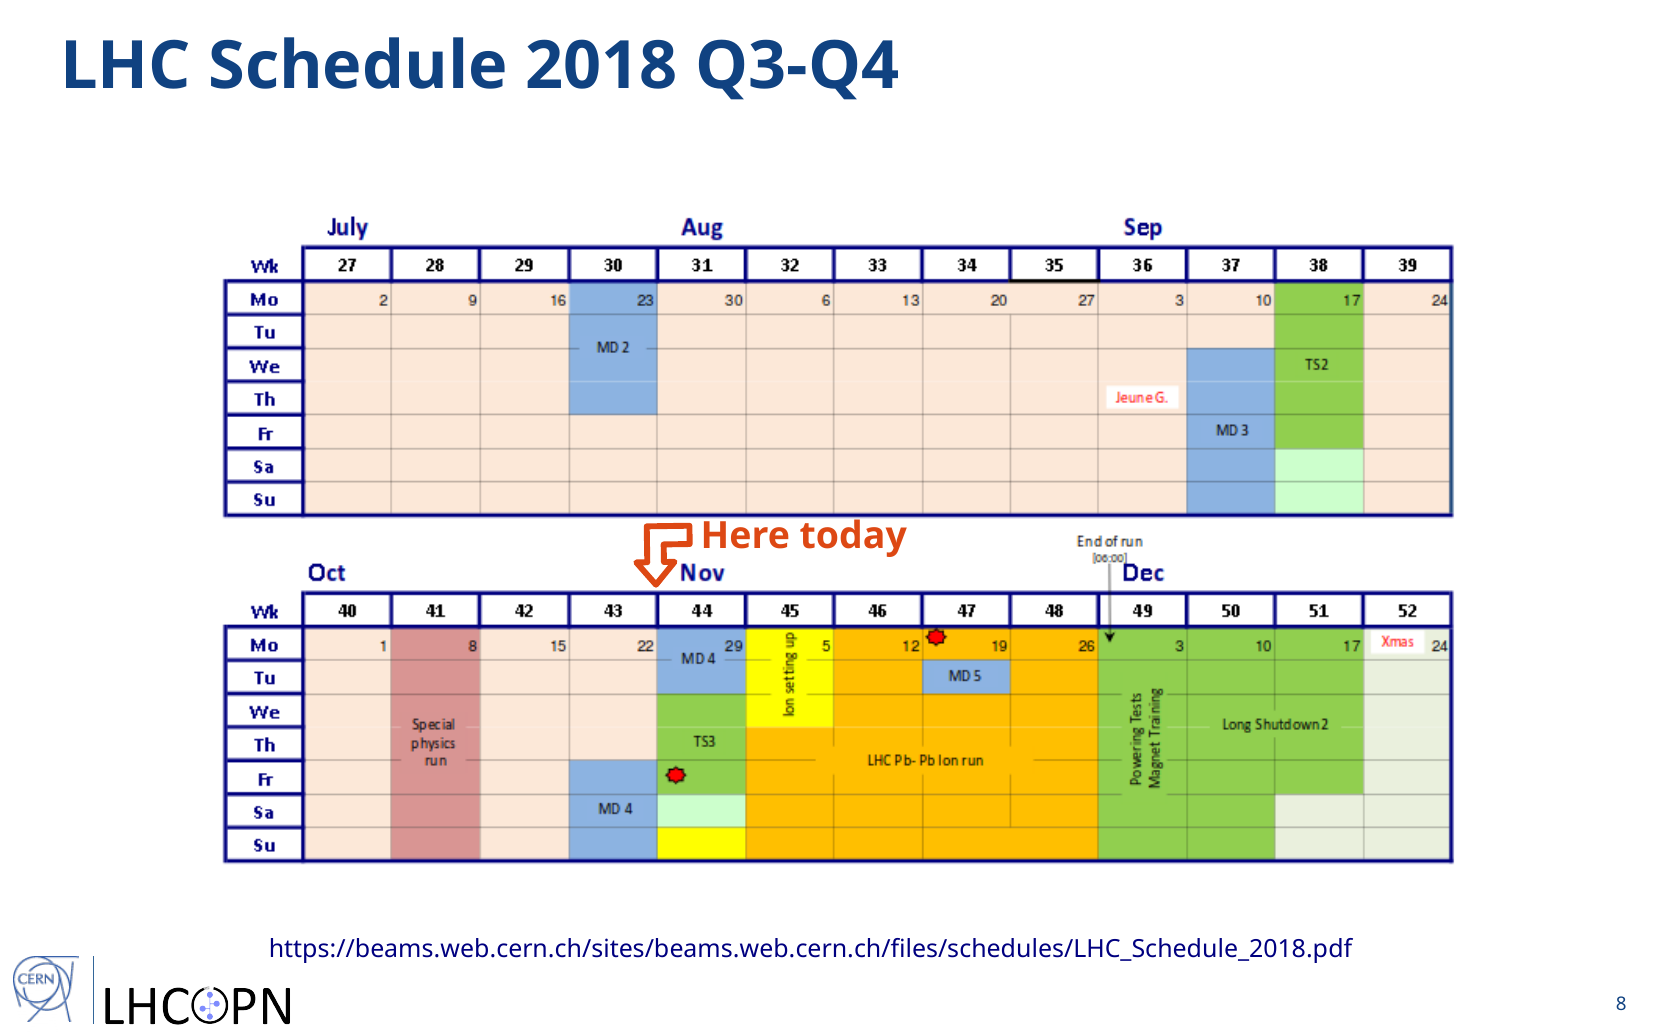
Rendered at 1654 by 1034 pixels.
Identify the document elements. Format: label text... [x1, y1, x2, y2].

picture [217, 209, 1465, 869]
picture [13, 956, 79, 1032]
title LHC Schedule 2018 Q3-Q4 [60, 0, 1528, 138]
text_box Here today [685, 501, 923, 568]
picture [103, 984, 254, 1027]
text_box https://beams.web.cern.ch/sites/beams.web.cern.ch/files/schedules/LHC_Schedule_2018.pdf [254, 922, 1535, 1034]
